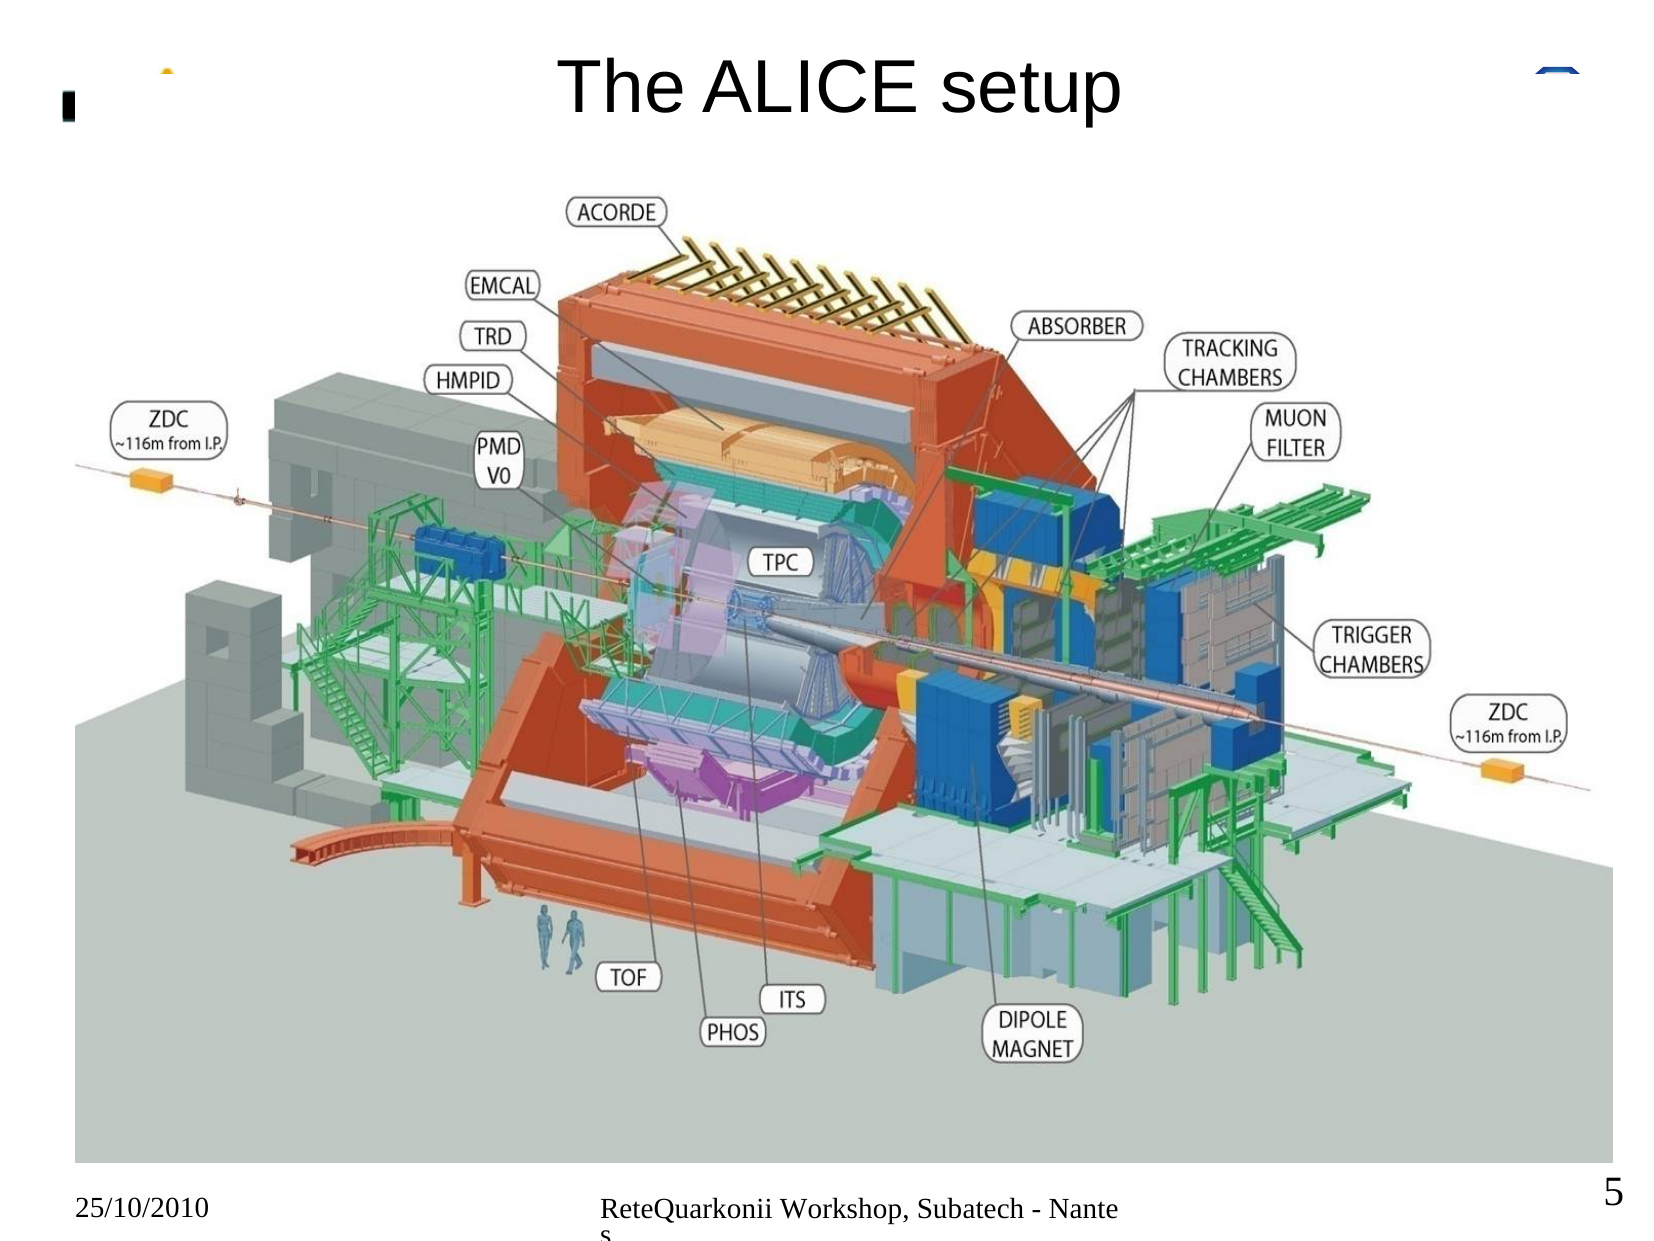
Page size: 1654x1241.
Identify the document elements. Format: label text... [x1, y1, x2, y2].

text_box The ALICE setup [542, 37, 1163, 137]
picture [57, 55, 1619, 1163]
